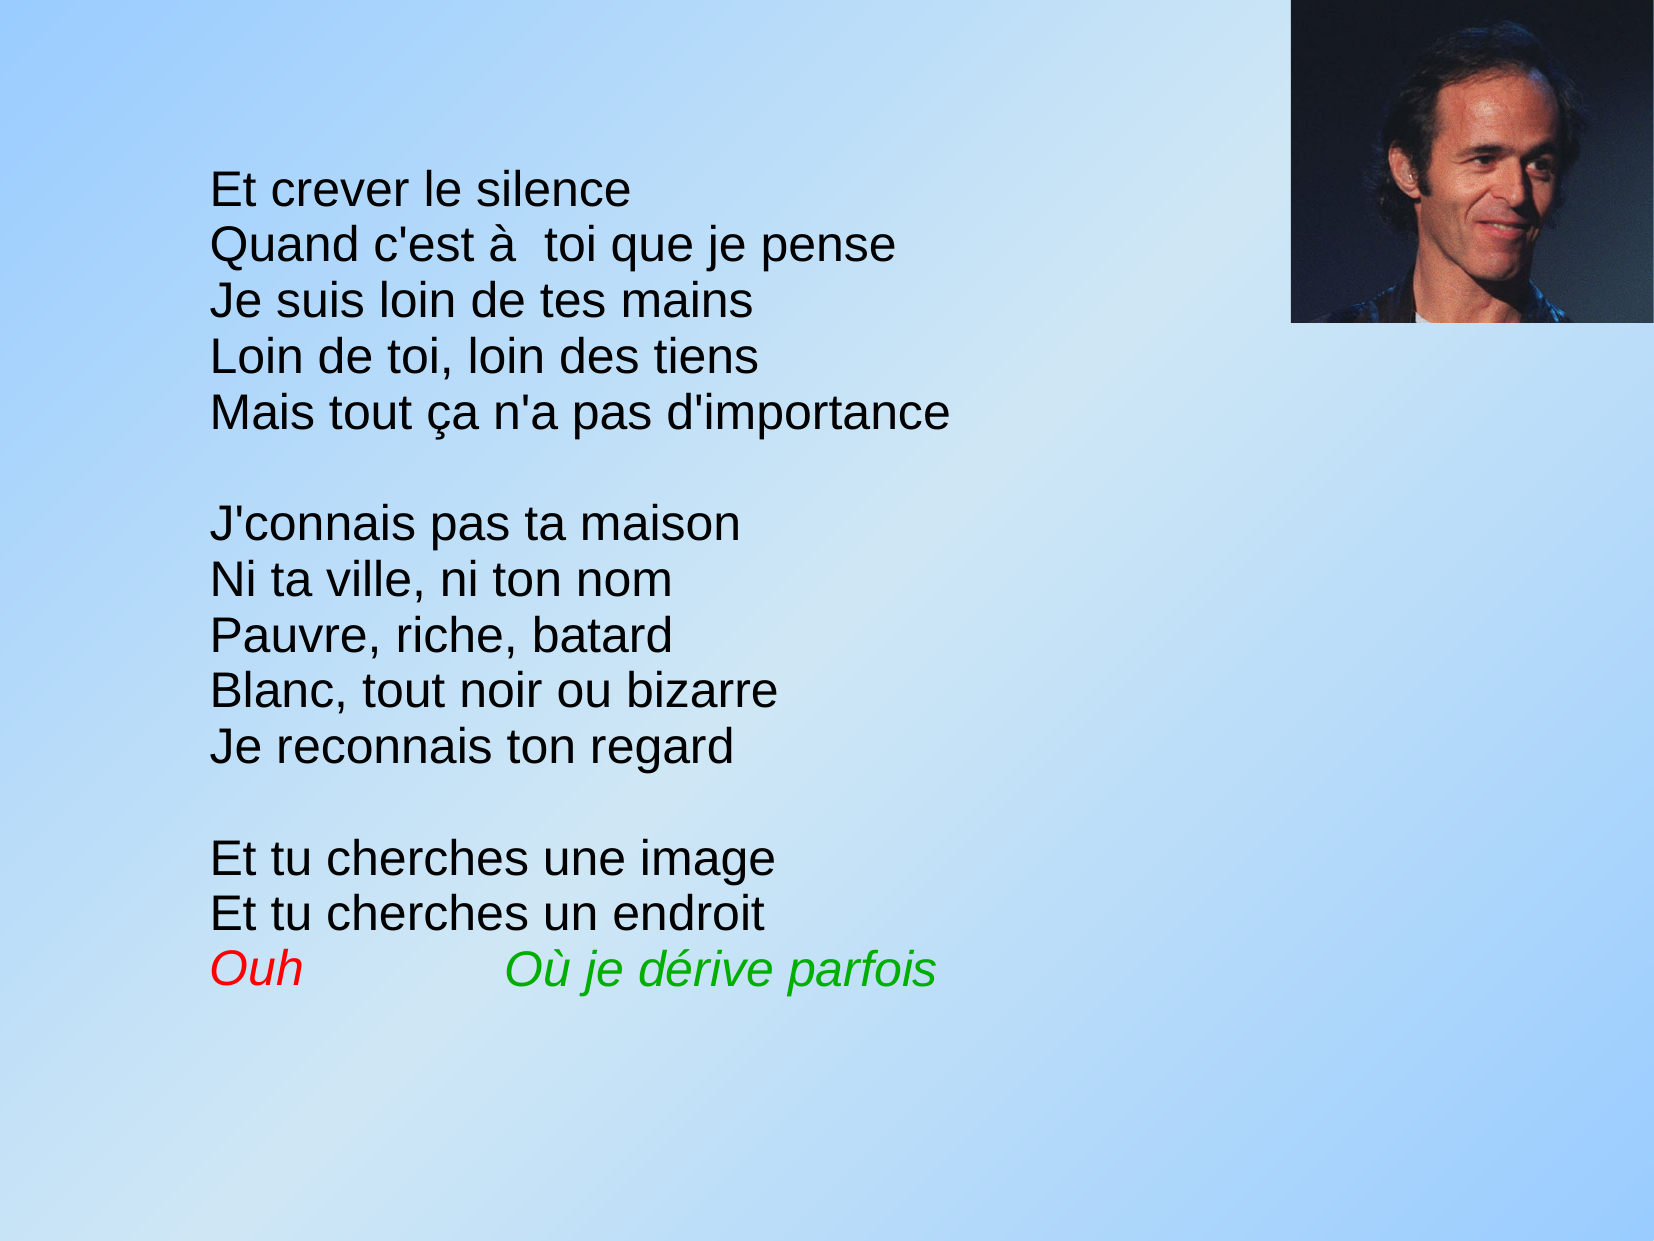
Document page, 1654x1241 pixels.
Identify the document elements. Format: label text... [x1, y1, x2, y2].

text_box Ouh [194, 933, 319, 1004]
picture [1290, 0, 1654, 323]
text_box Et crever le silence Quand c'est à toi que je pense Je suis loin de tes mains Loin de toi, loin des tiens Mais tout ça n'a pas d'importance J'connais pas ta maison Ni ta ville, ni ton nom Pauvre, riche, batard Blanc, tout noir ou bizarre Je reconnais ton regard Et tu cherches une image Et tu cherches un endroit Où je dérive parfois [194, 153, 1441, 1061]
